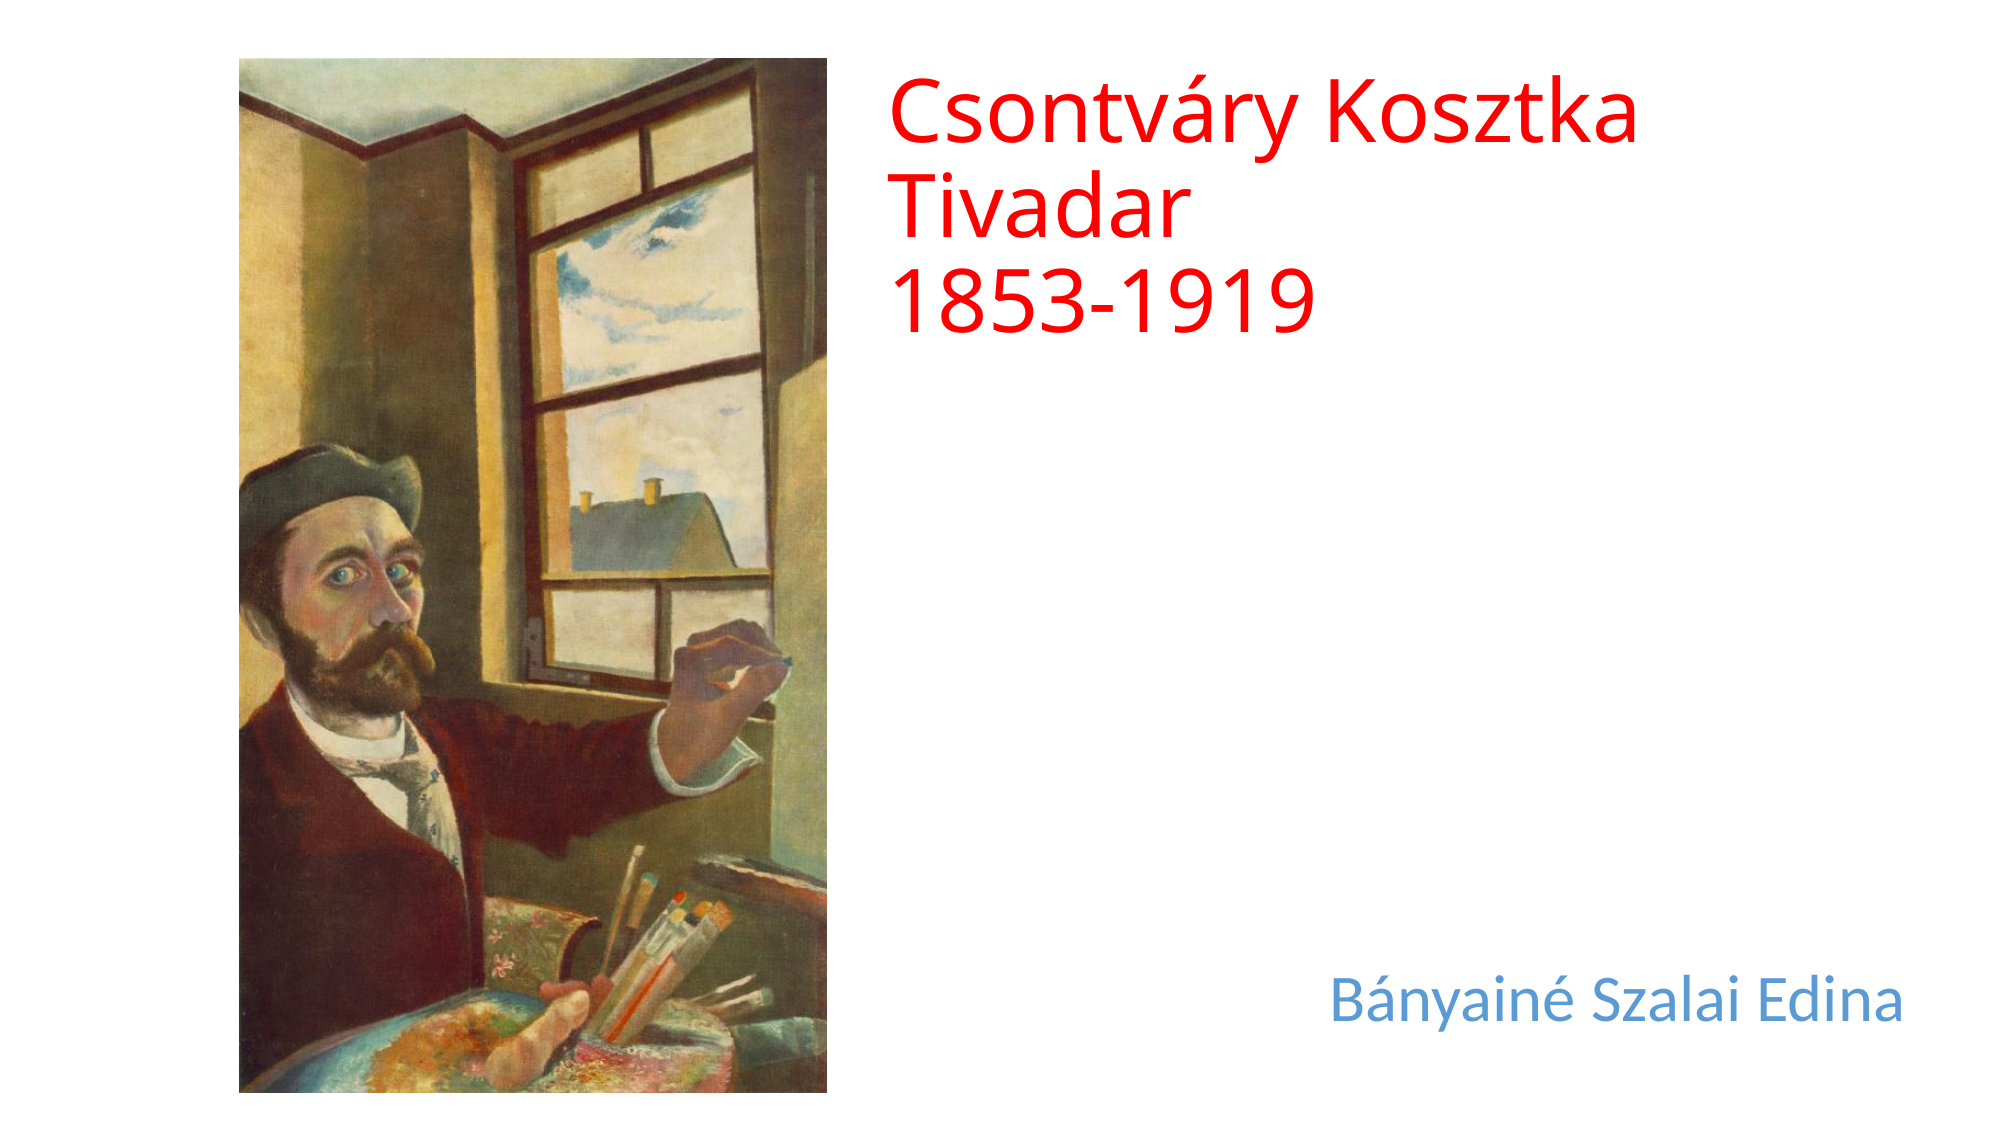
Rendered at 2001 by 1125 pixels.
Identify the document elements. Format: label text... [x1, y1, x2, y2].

title Csontváry Kosztka Tivadar 1853-1919 [872, 58, 1913, 360]
picture [239, 58, 827, 1093]
text_box Bányainé Szalai Edina [1314, 946, 1973, 1043]
